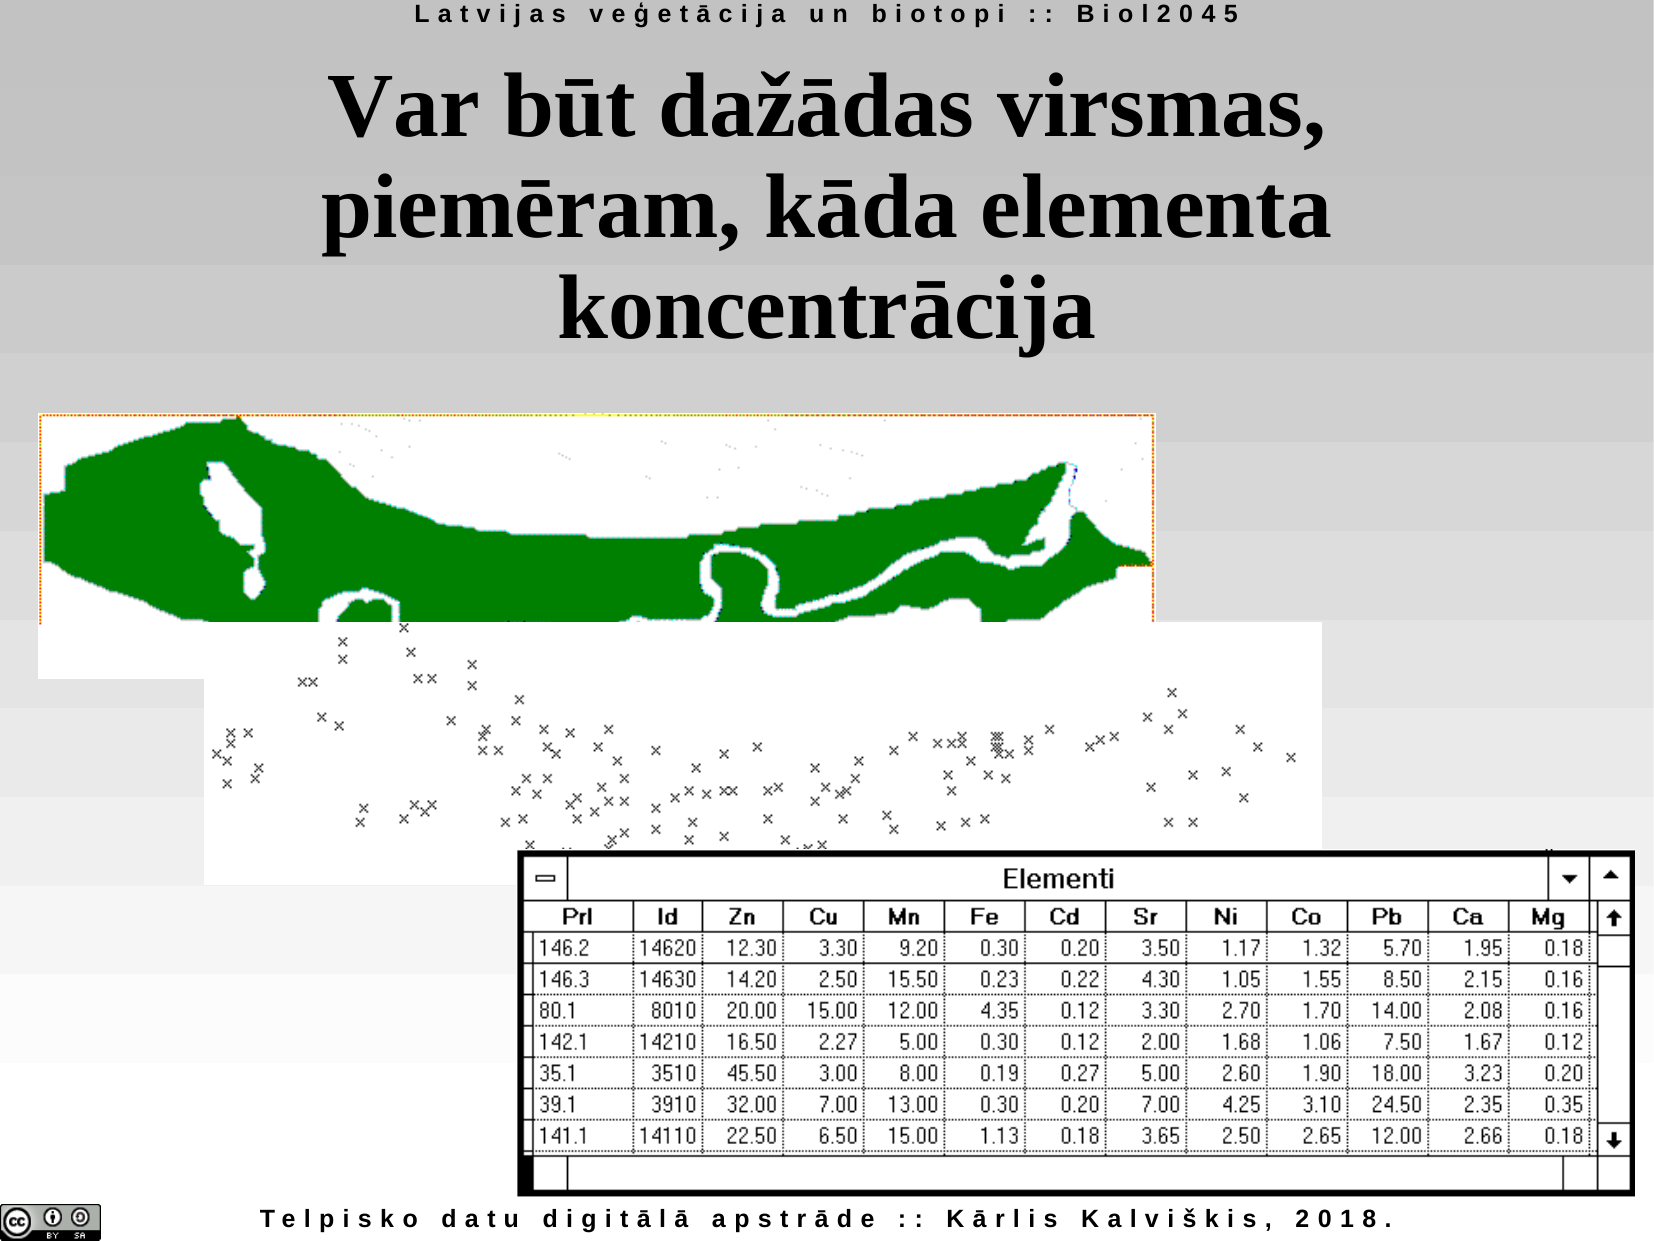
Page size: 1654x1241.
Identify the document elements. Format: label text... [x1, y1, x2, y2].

title Var būt dažādas virsmas, piemēram, kāda elementa koncentrācija [121, 54, 1534, 359]
picture [0, 0, 1654, 1241]
